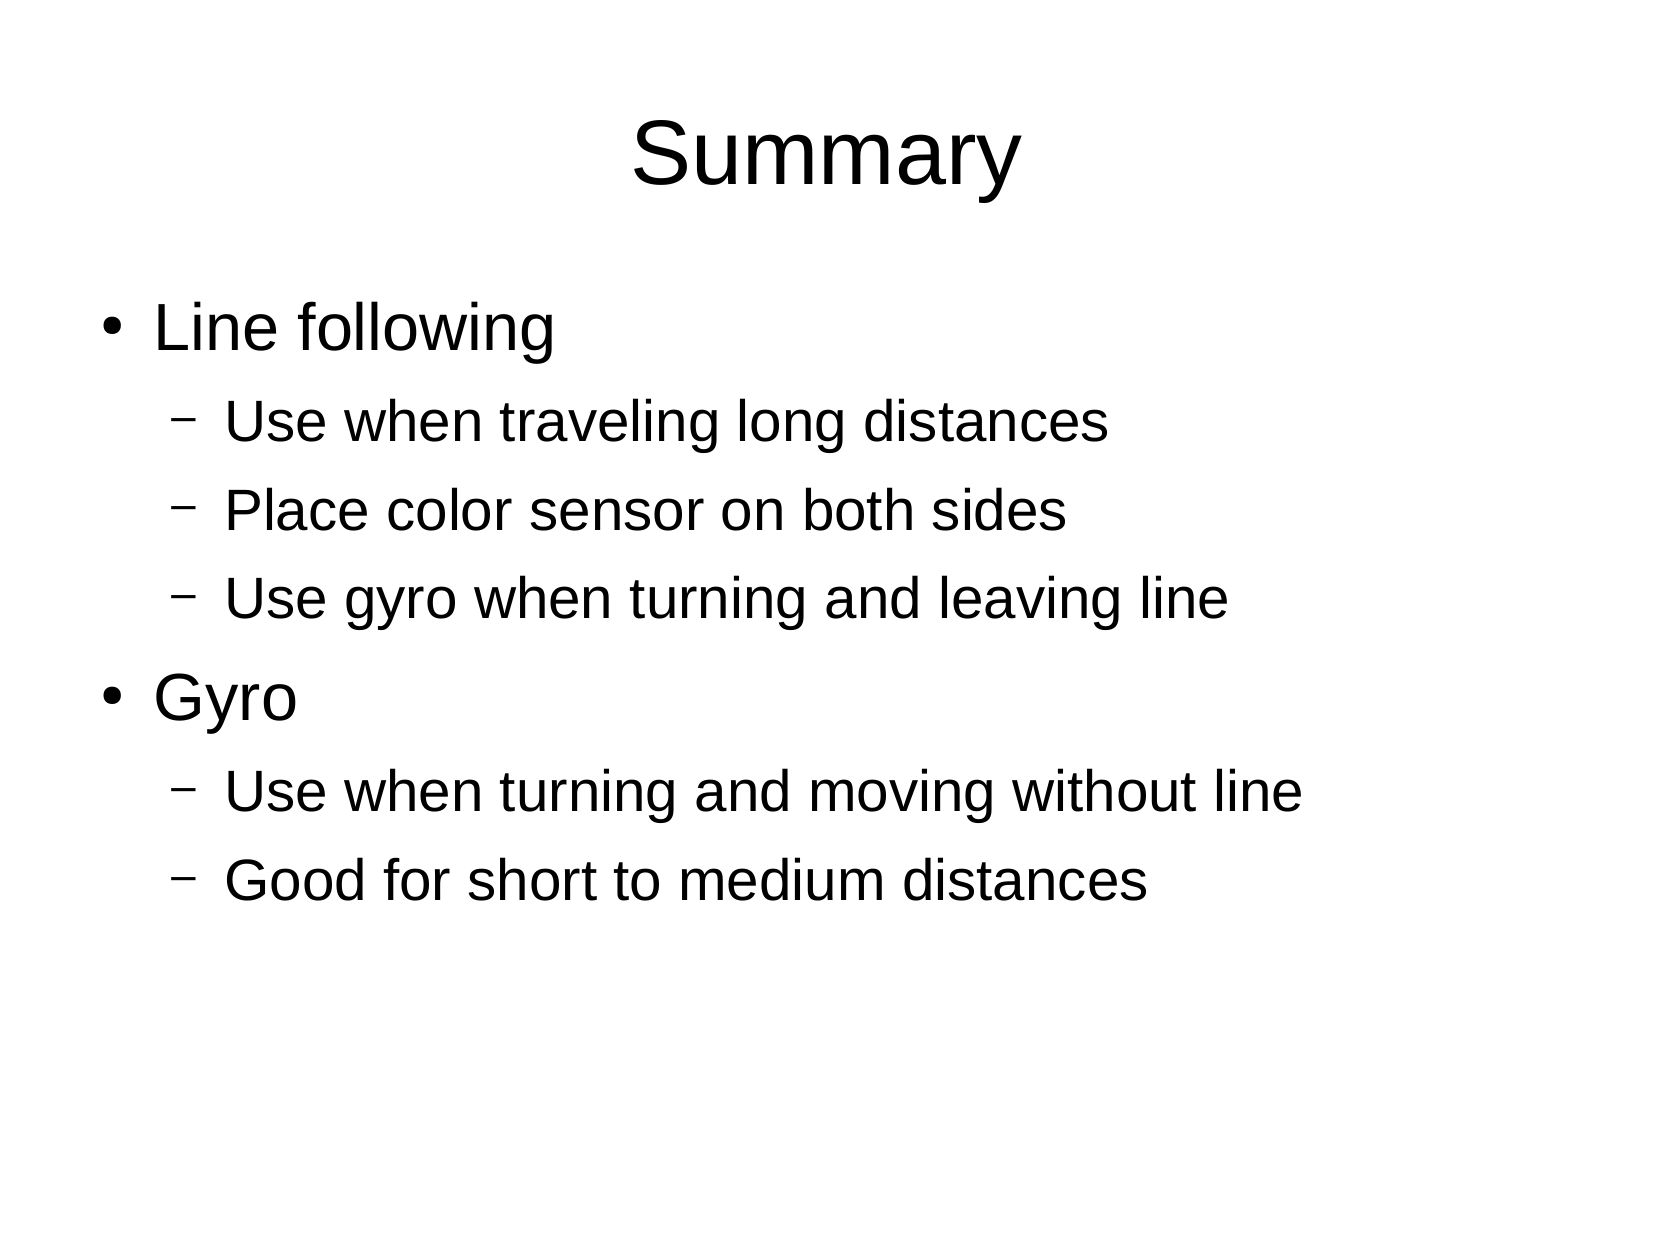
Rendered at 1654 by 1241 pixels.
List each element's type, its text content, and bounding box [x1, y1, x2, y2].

list Line following Use when traveling long distances Place color sensor on both sides Use gyro when turning and leaving line Gyro Use when turning and moving without line Good for short to medium distances [82, 290, 1571, 1010]
title Summary [82, 49, 1571, 257]
